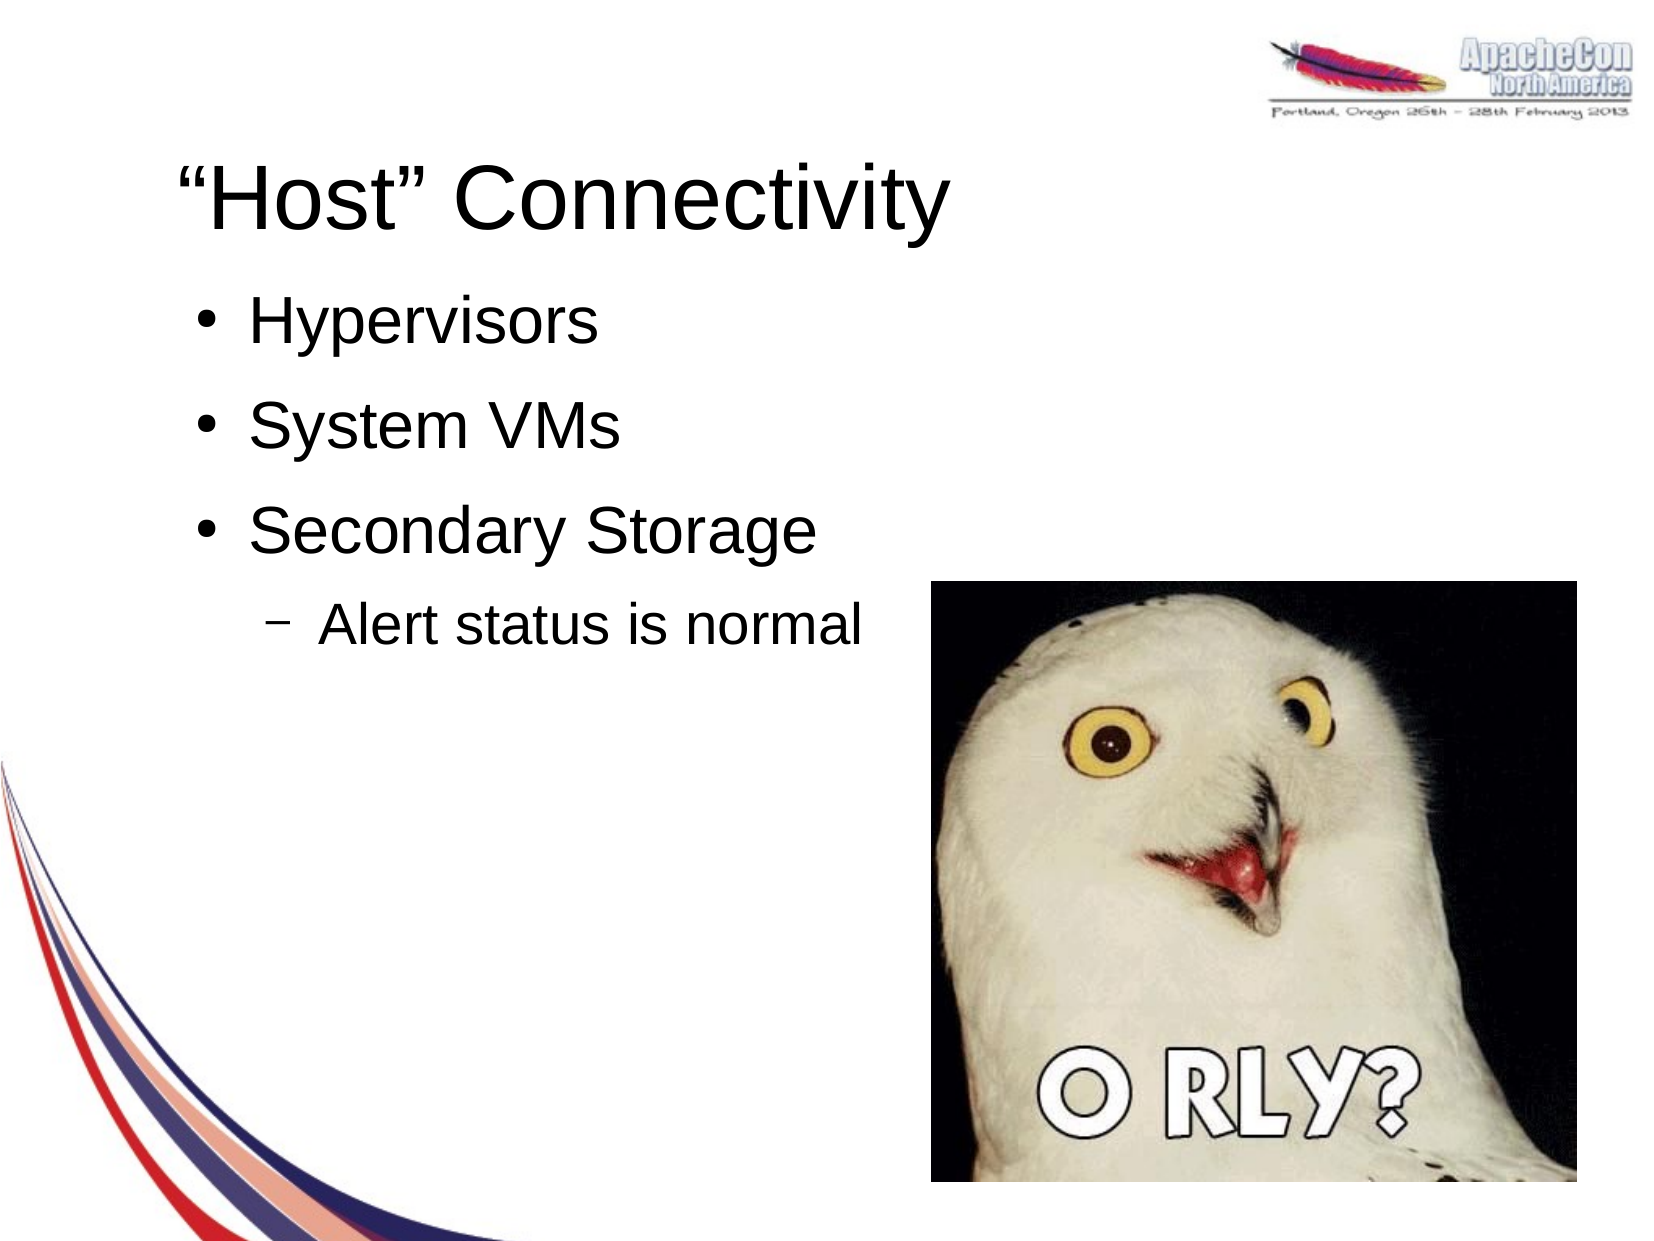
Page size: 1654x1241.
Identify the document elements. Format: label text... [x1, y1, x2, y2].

list Hypervisors System VMs Secondary Storage Alert status is normal [177, 283, 1536, 990]
picture [0, 0, 1654, 1241]
title “Host” Connectivity [177, 146, 1536, 250]
